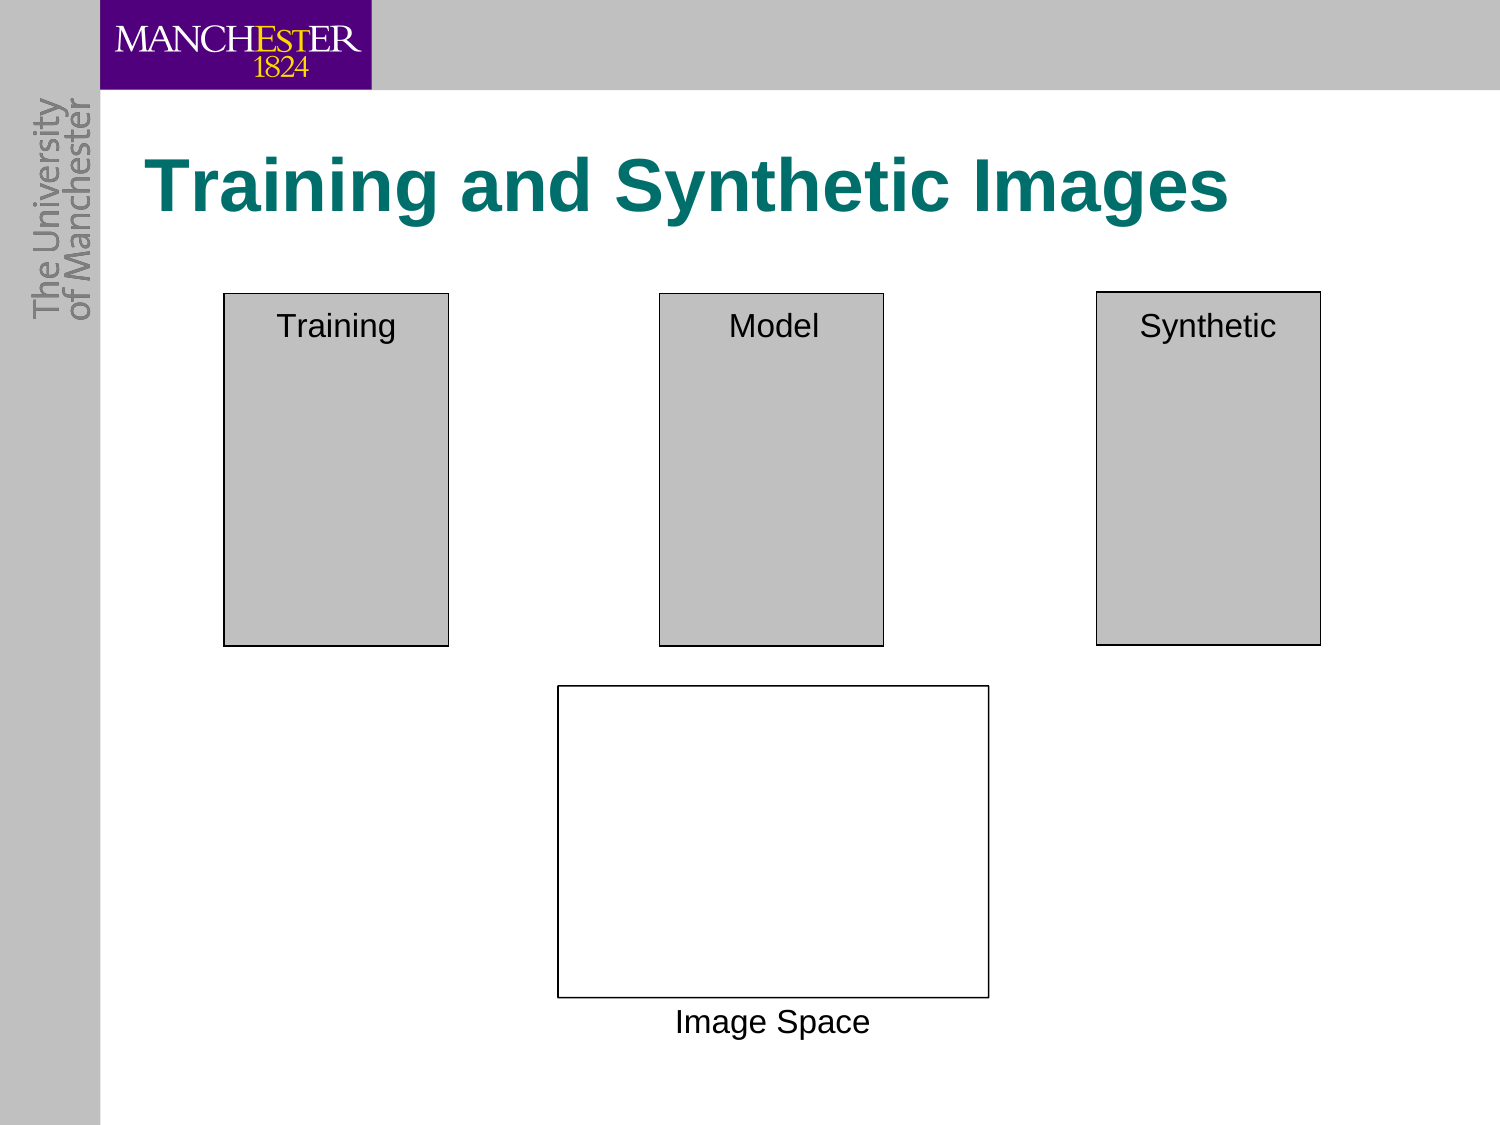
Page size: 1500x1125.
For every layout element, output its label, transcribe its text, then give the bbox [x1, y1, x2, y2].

picture [0, 0, 372, 320]
text_box [1096, 291, 1321, 645]
text_box Model [714, 299, 835, 353]
title Training and Synthetic Images [129, 120, 1406, 251]
text_box [224, 293, 449, 647]
text_box Training [261, 299, 412, 353]
text_box Image Space [660, 995, 887, 1049]
text_box [659, 293, 884, 647]
text_box Synthetic [1124, 299, 1292, 353]
